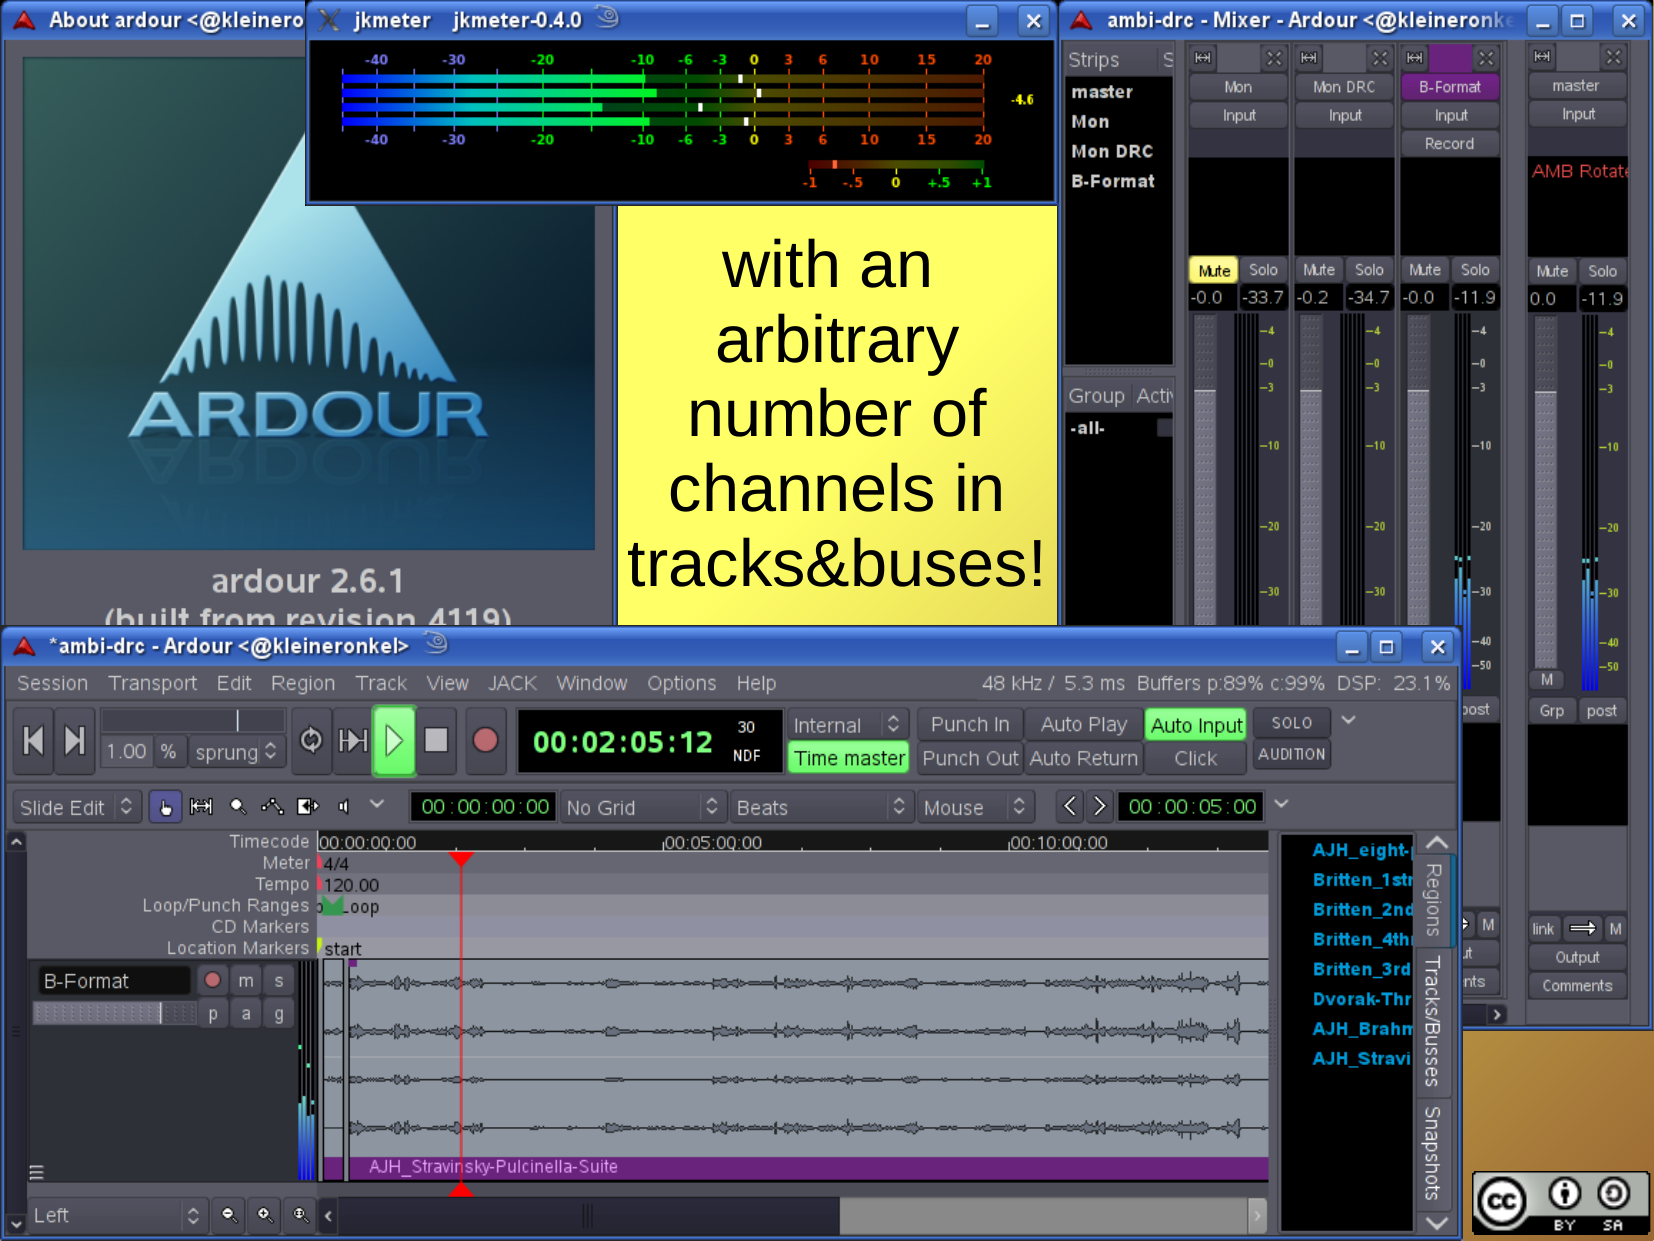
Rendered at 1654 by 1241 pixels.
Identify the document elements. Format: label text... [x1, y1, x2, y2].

picture [0, 0, 1654, 1241]
subtitle with an arbitrary number of channels in tracks&buses! [593, 207, 1082, 621]
picture [1472, 1171, 1651, 1235]
